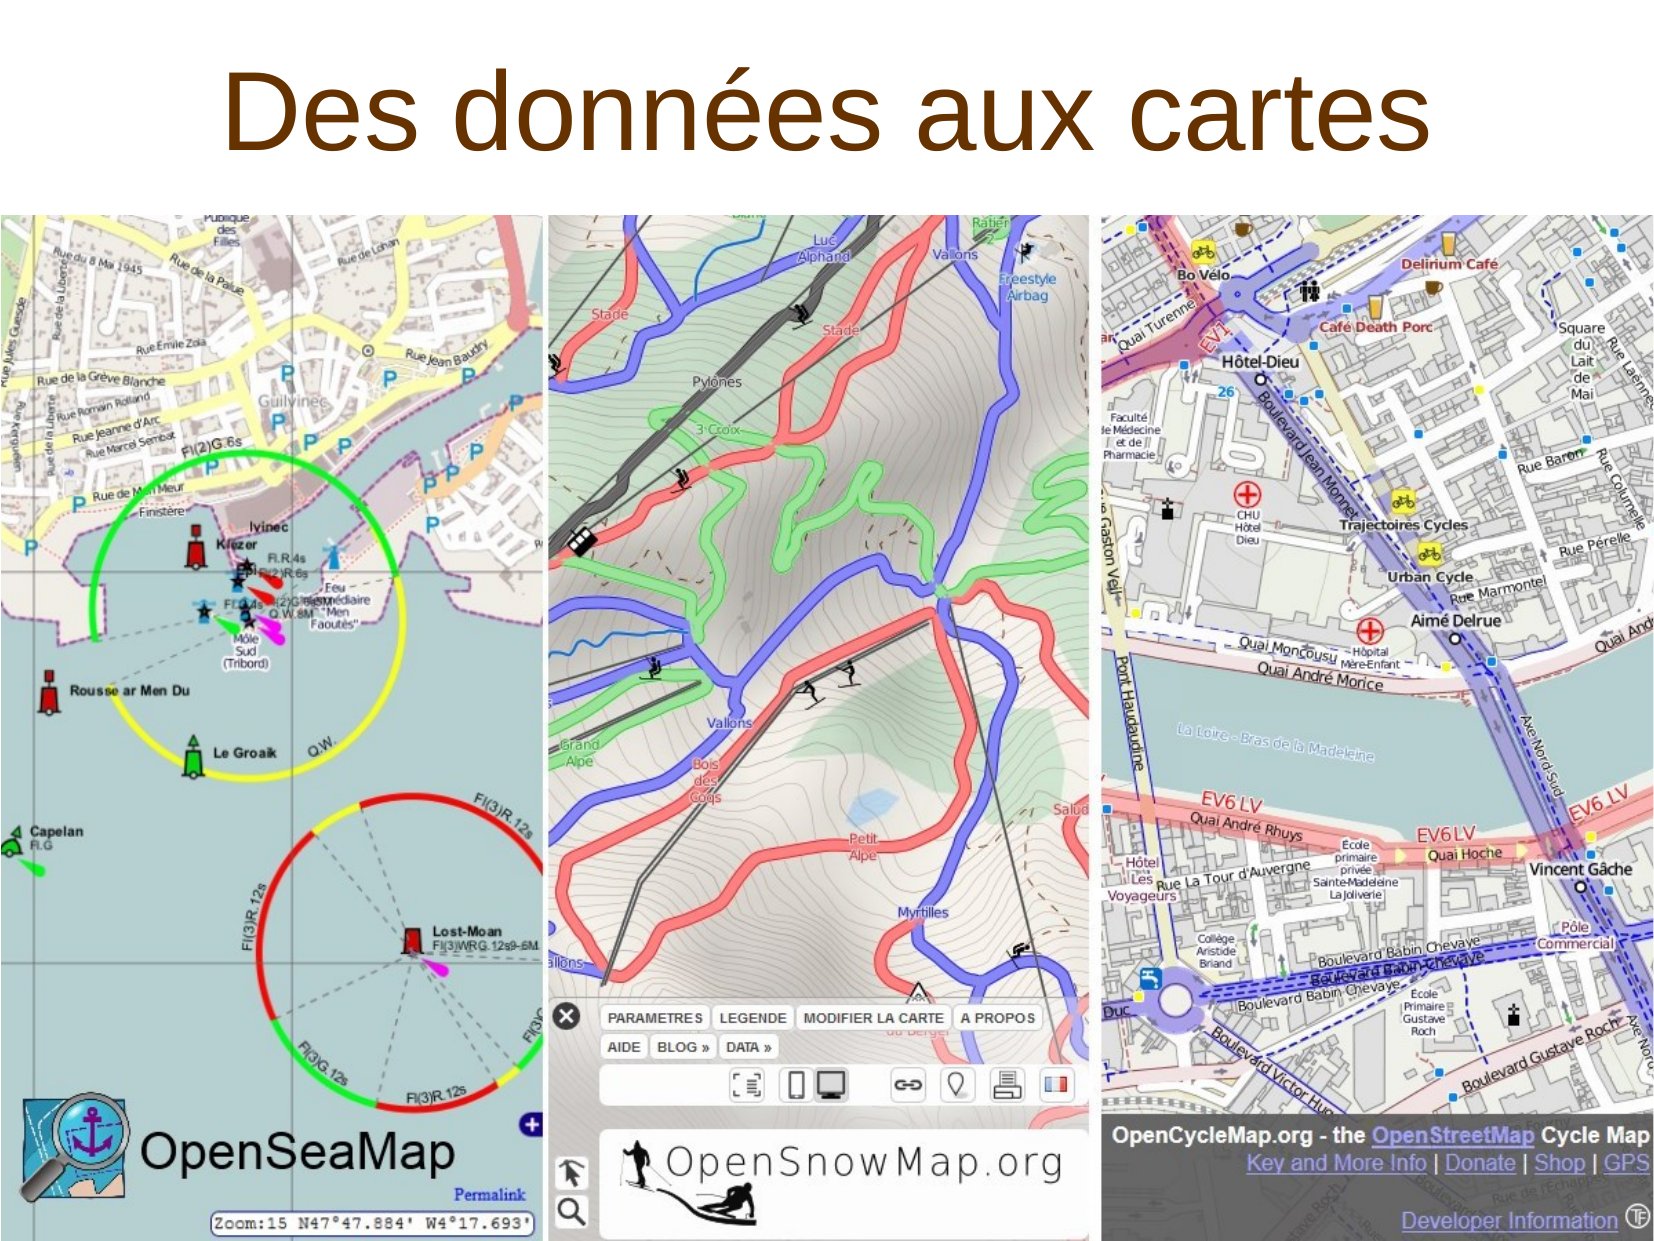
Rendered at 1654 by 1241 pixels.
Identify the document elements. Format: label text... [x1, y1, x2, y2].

title Des données aux cartes [82, 40, 1571, 182]
picture [1, 215, 1654, 1241]
